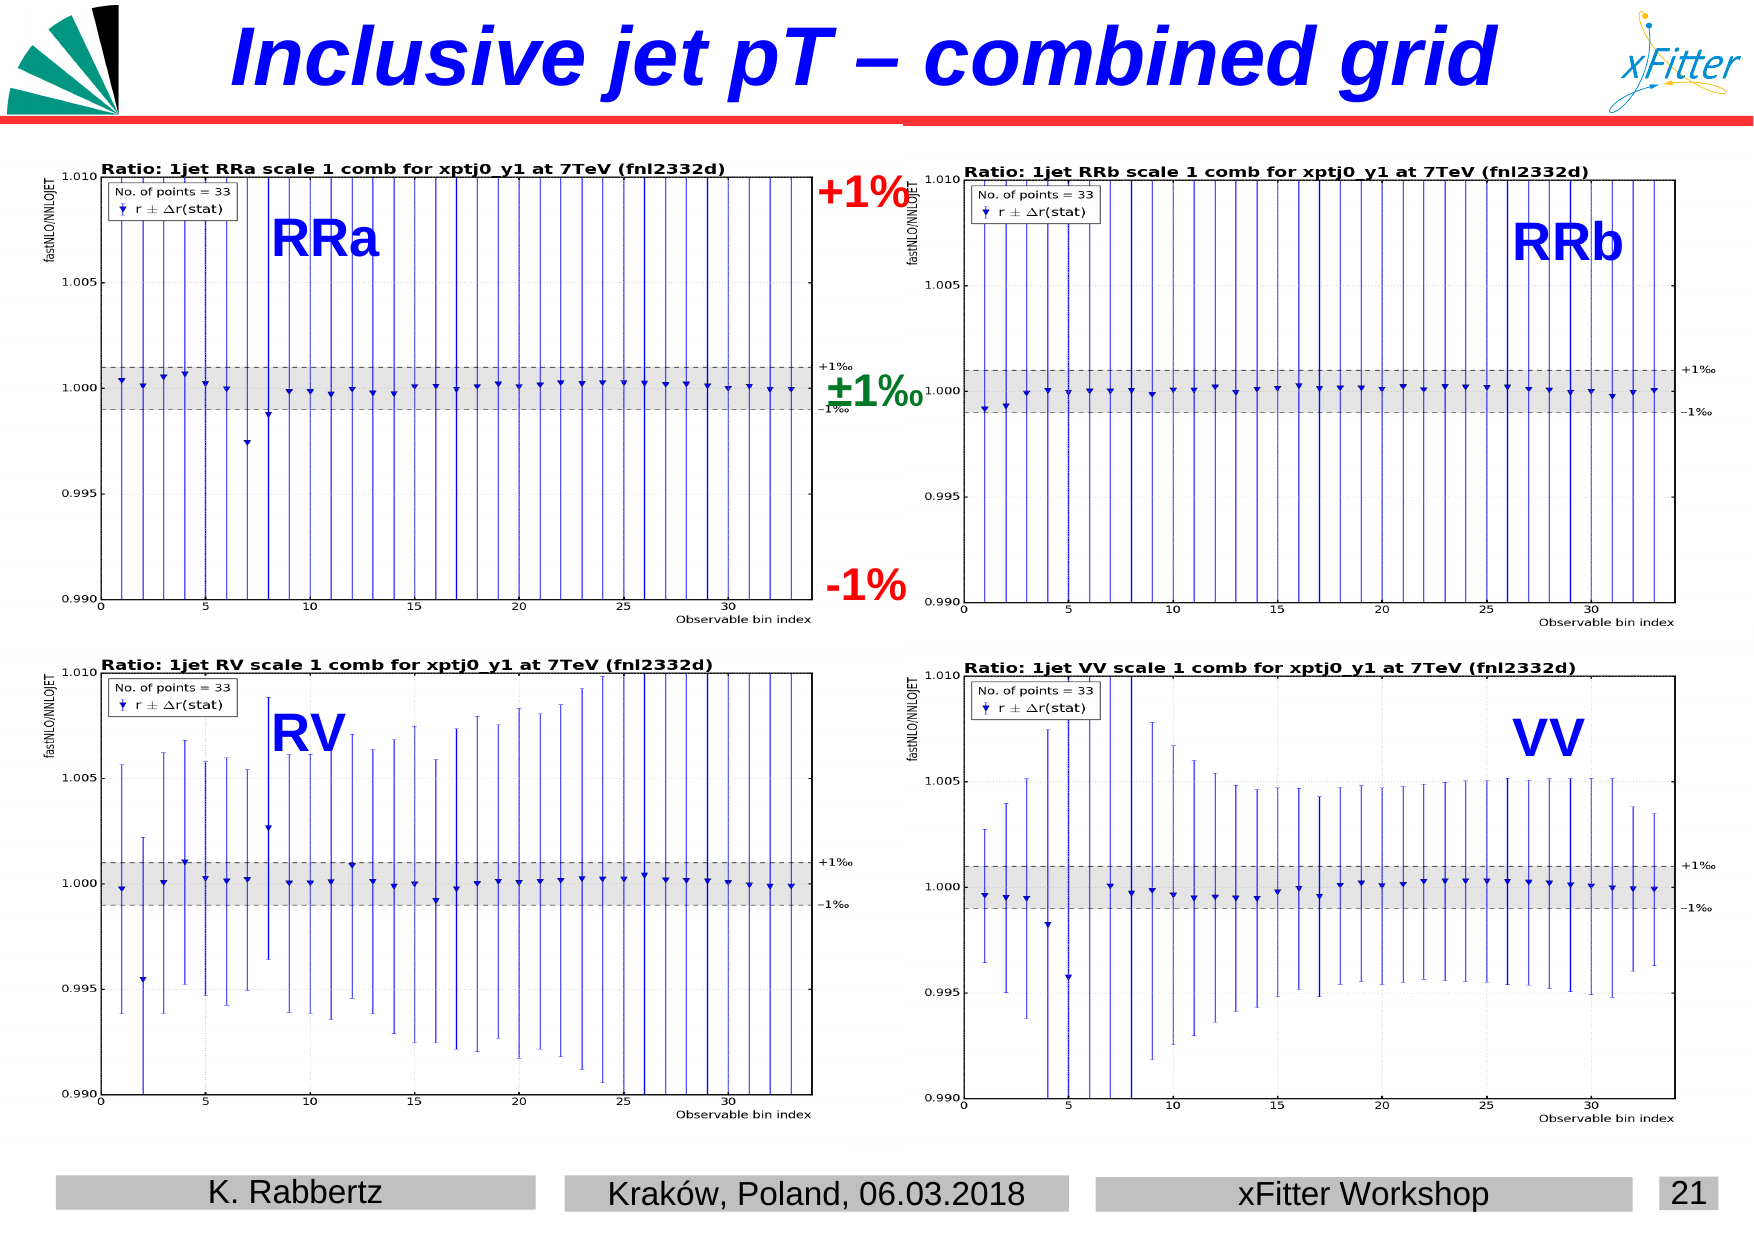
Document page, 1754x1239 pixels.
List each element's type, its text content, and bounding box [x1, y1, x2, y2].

text_box +1% [805, 160, 923, 224]
title Inclusive jet pT – combined grid [123, 0, 1606, 114]
picture [7, 5, 119, 116]
text_box RRb [1501, 205, 1638, 279]
picture [1609, 11, 1741, 113]
text_box RRa [259, 201, 396, 274]
text_box RV [259, 696, 396, 770]
text_box VV [1501, 701, 1638, 775]
text_box -1% [813, 553, 920, 617]
picture [0, 124, 1754, 1151]
text_box ±1‰ [815, 359, 937, 423]
